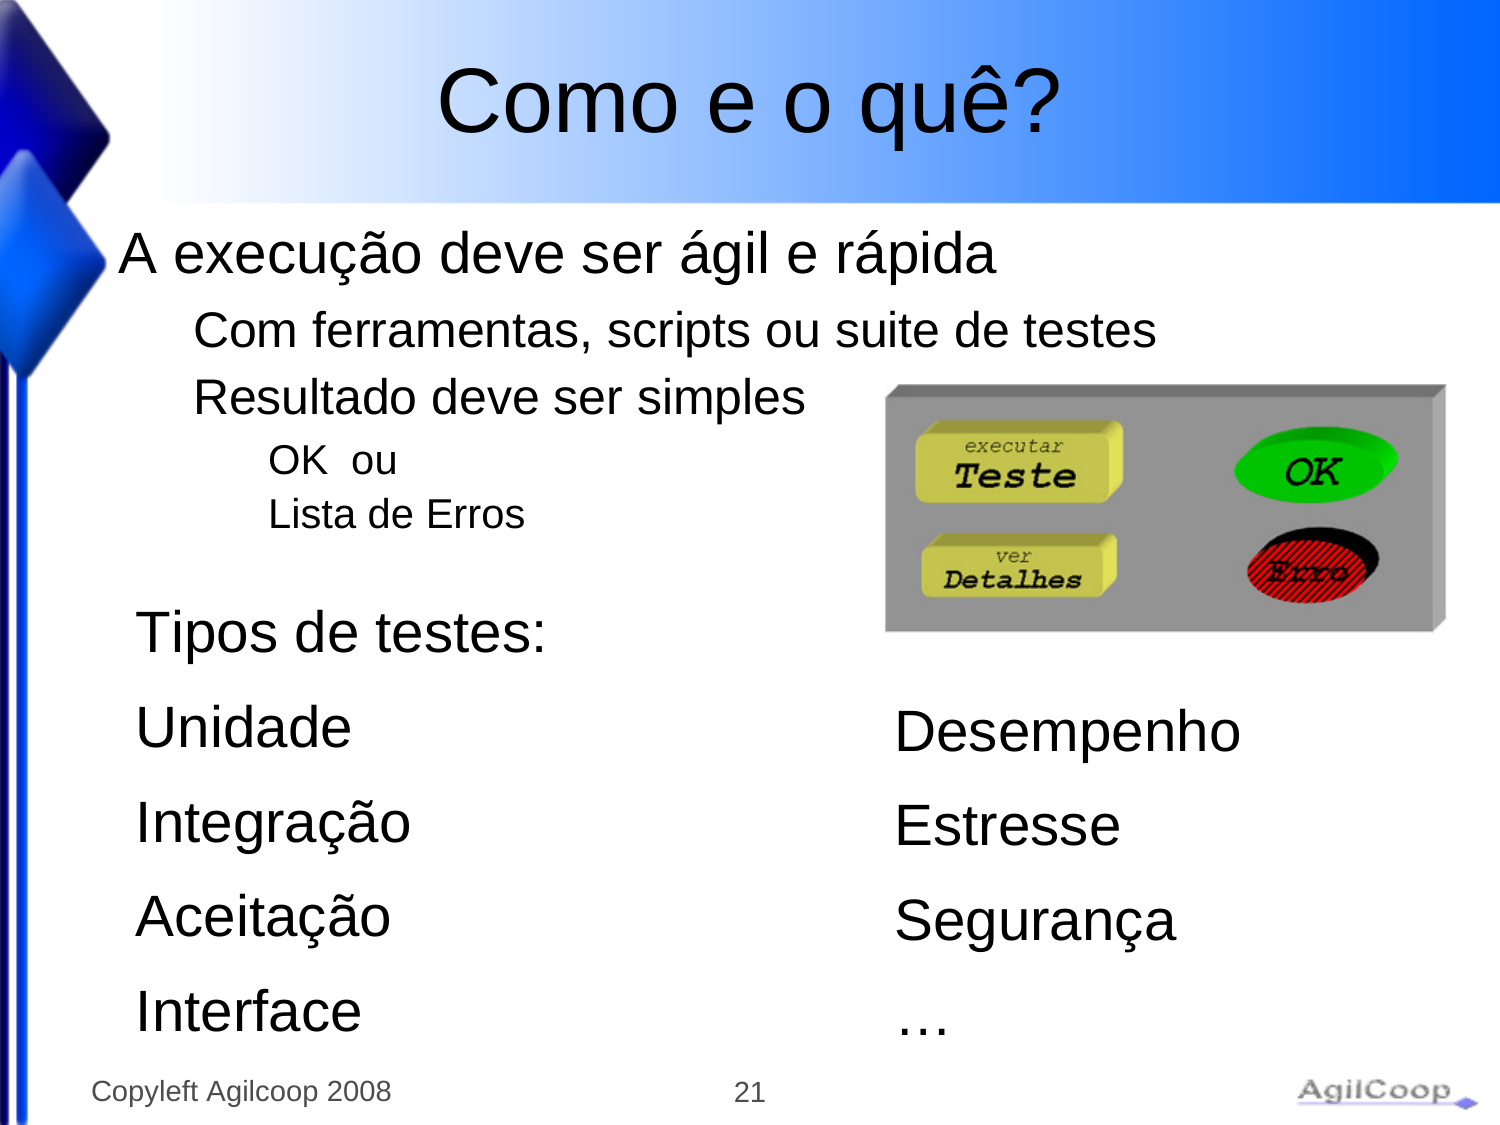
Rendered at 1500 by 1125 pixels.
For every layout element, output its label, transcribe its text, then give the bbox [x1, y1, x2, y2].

list Tipos de testes: Unidade Integração Aceitação Interface [135, 621, 650, 1063]
text_box Desempenho Estresse Segurança … [844, 691, 1376, 1063]
title Como e o quê? [74, 48, 1425, 154]
list A execução deve ser ágil e rápida Com ferramentas, scripts ou suite de testes Resultado deve ser simples OK ou Lista de Erros [118, 233, 1477, 621]
picture [0, 0, 1500, 1125]
